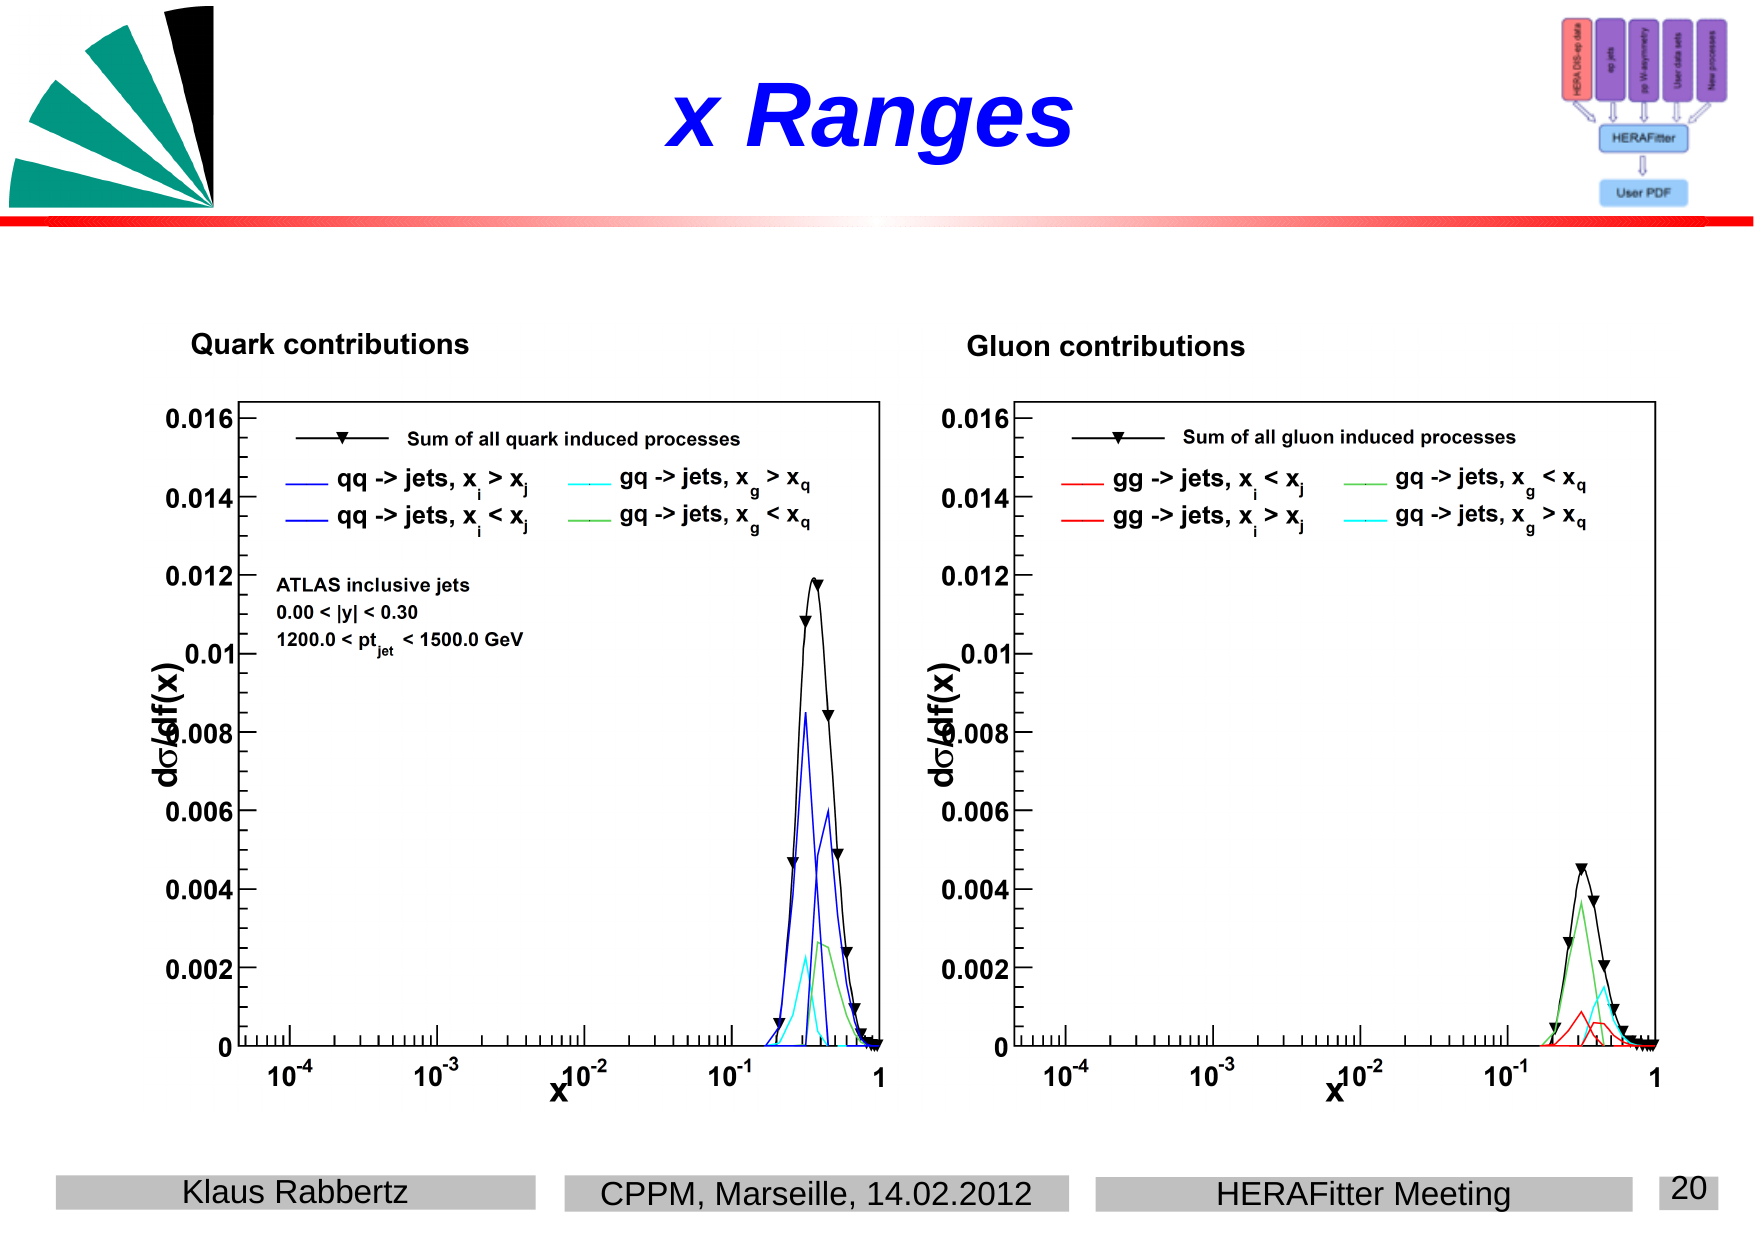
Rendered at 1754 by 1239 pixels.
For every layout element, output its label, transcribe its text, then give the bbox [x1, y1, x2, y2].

title x Ranges [220, 22, 1525, 207]
picture [9, 6, 214, 210]
picture [143, 323, 1678, 1112]
picture [1552, 15, 1736, 211]
